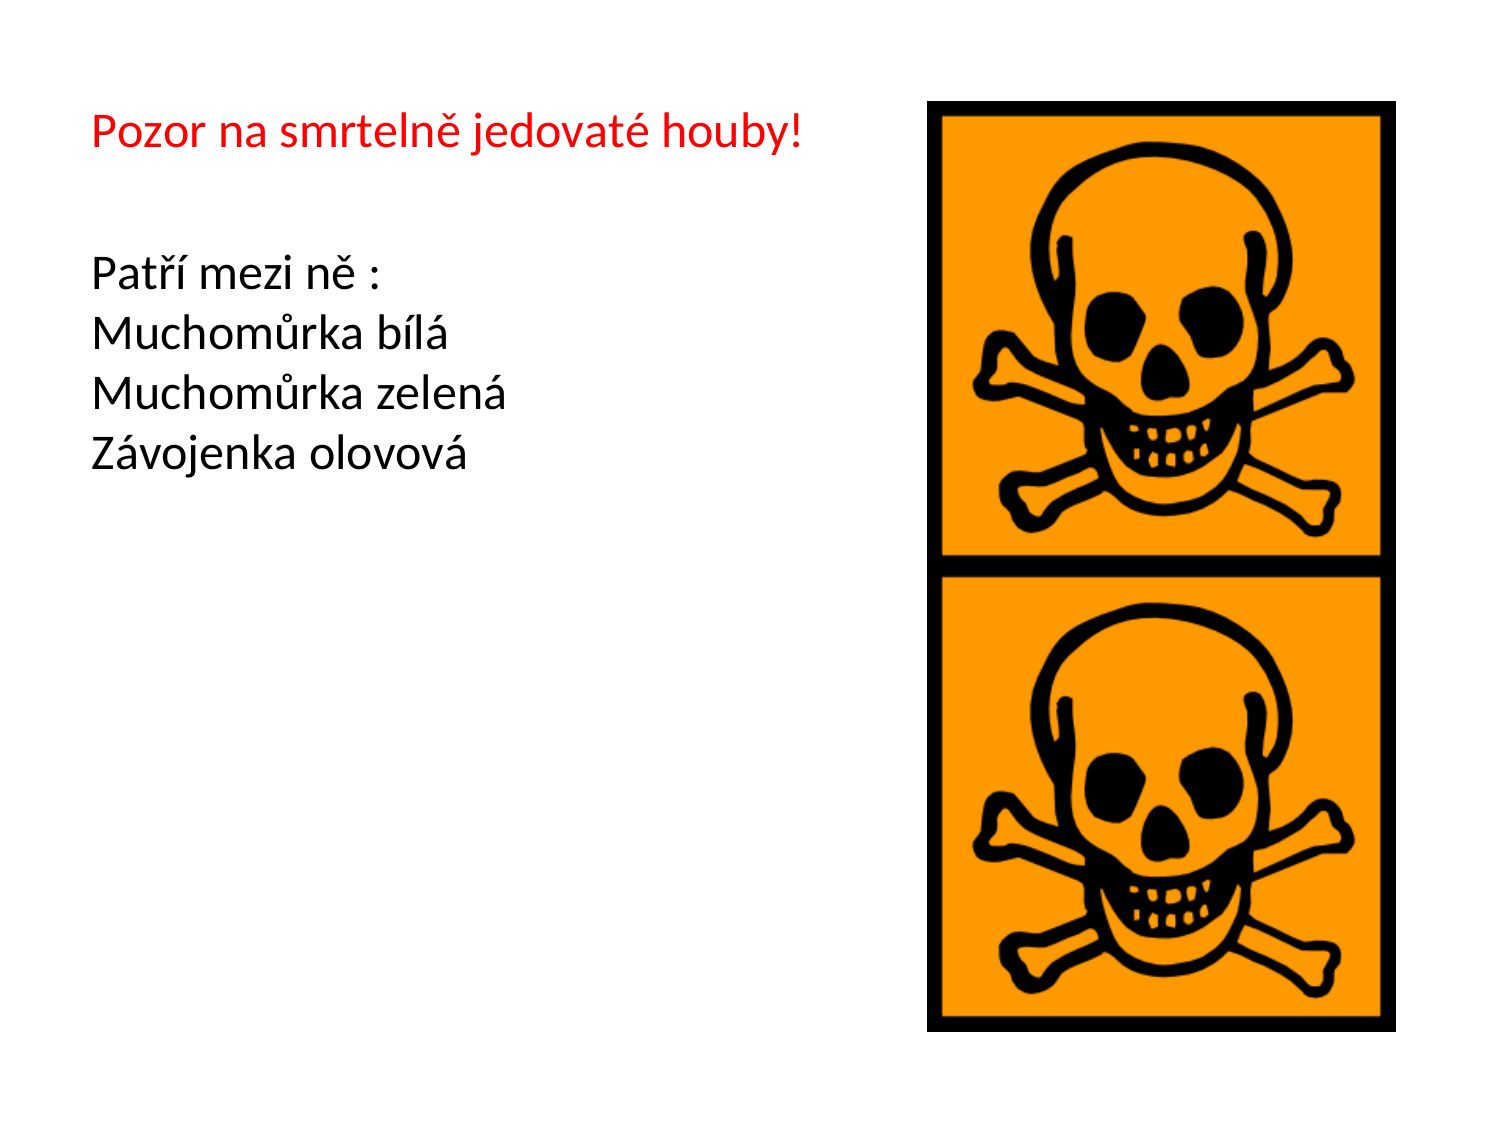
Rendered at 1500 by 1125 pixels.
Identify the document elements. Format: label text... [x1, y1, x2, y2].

text_box Patří mezi ně : Muchomůrka bílá Muchomůrka zelená Závojenka olovová [76, 231, 523, 488]
picture [927, 101, 1396, 1032]
text_box Pozor na smrtelně jedovaté houby! [76, 90, 857, 166]
